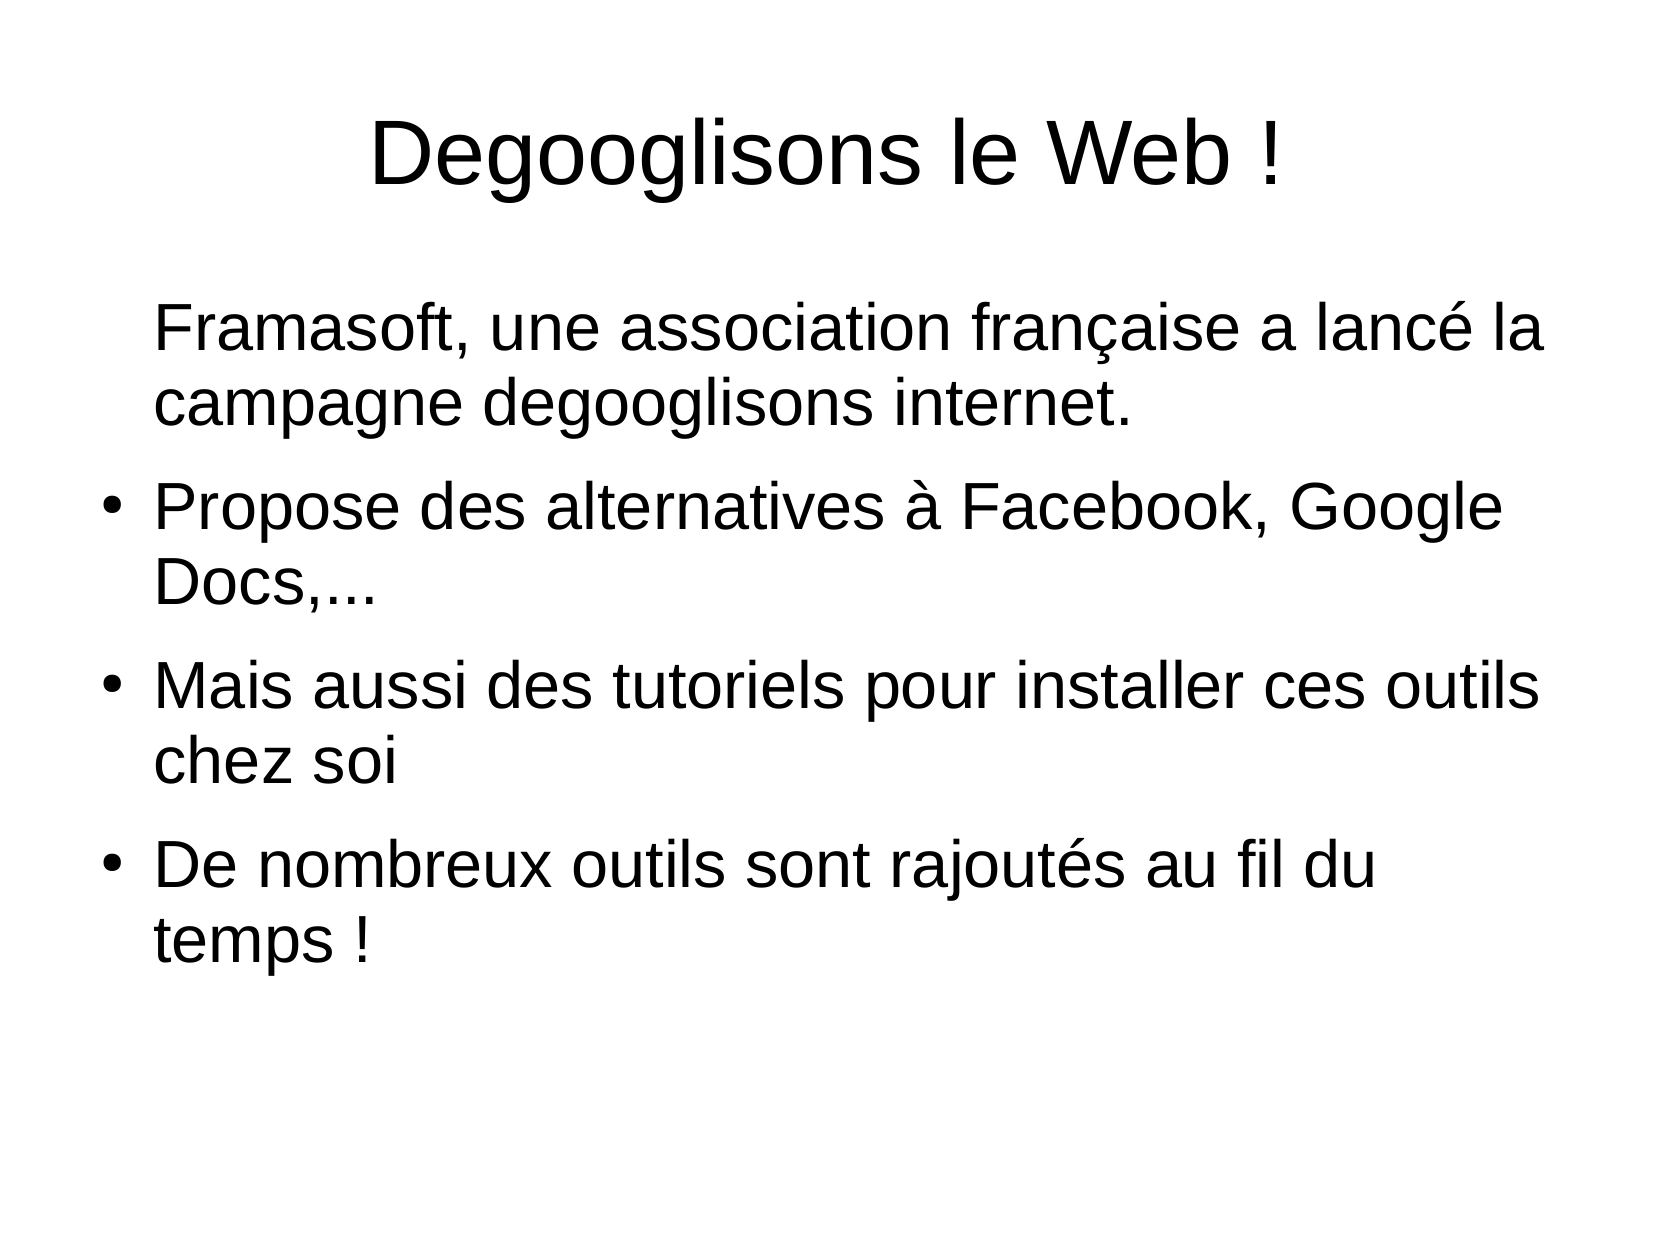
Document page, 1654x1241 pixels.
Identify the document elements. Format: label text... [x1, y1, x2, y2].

title Degooglisons le Web ! [82, 49, 1571, 257]
list Framasoft, une association française a lancé la campagne degooglisons internet. Propose des alternatives à Facebook, Google Docs,... Mais aussi des tutoriels pour installer ces outils chez soi De nombreux outils sont rajoutés au fil du temps ! [82, 290, 1571, 1010]
